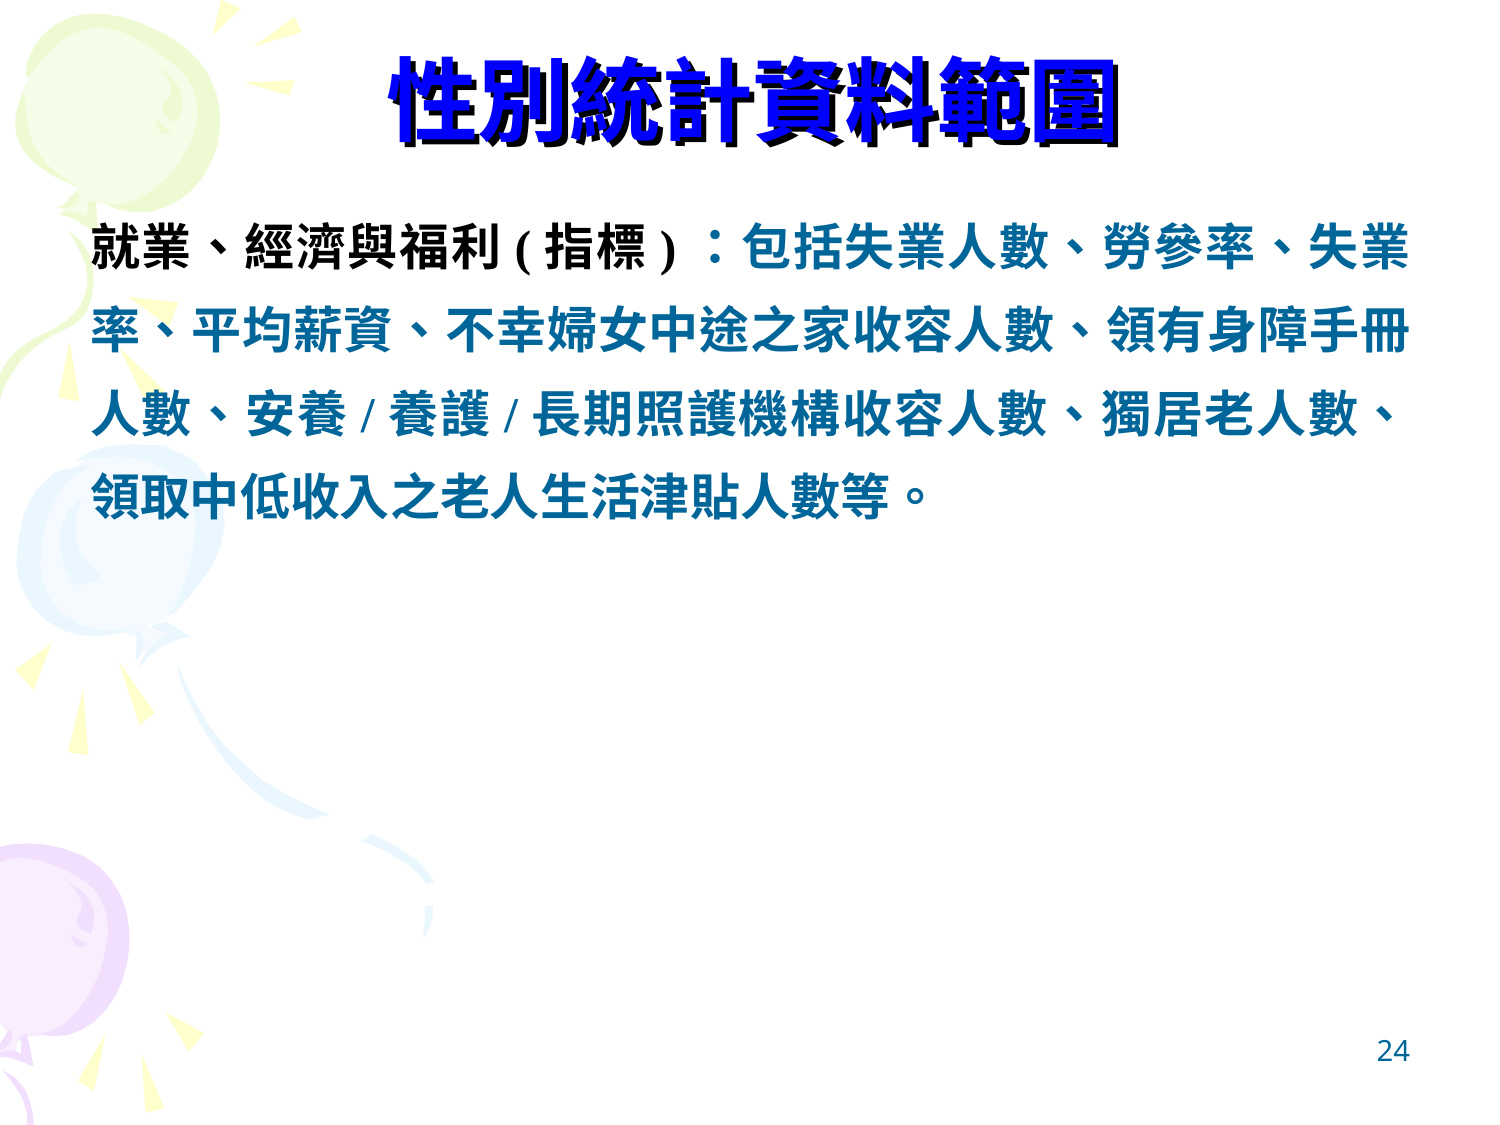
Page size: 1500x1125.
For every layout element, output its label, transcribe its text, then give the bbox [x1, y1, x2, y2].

title 性別統計資料範圍 [76, 54, 1430, 162]
list 就業、經濟與福利(指標)：包括失業人數、勞參率、失業率、平均薪資、不幸婦女中途之家收容人數、領有身障手冊人數、安養/養護/長期照護機構收容人數、獨居老人數、領取中低收入之老人生活津貼人數等。 [75, 184, 1426, 994]
text_box <編號> [1074, 1024, 1426, 1100]
